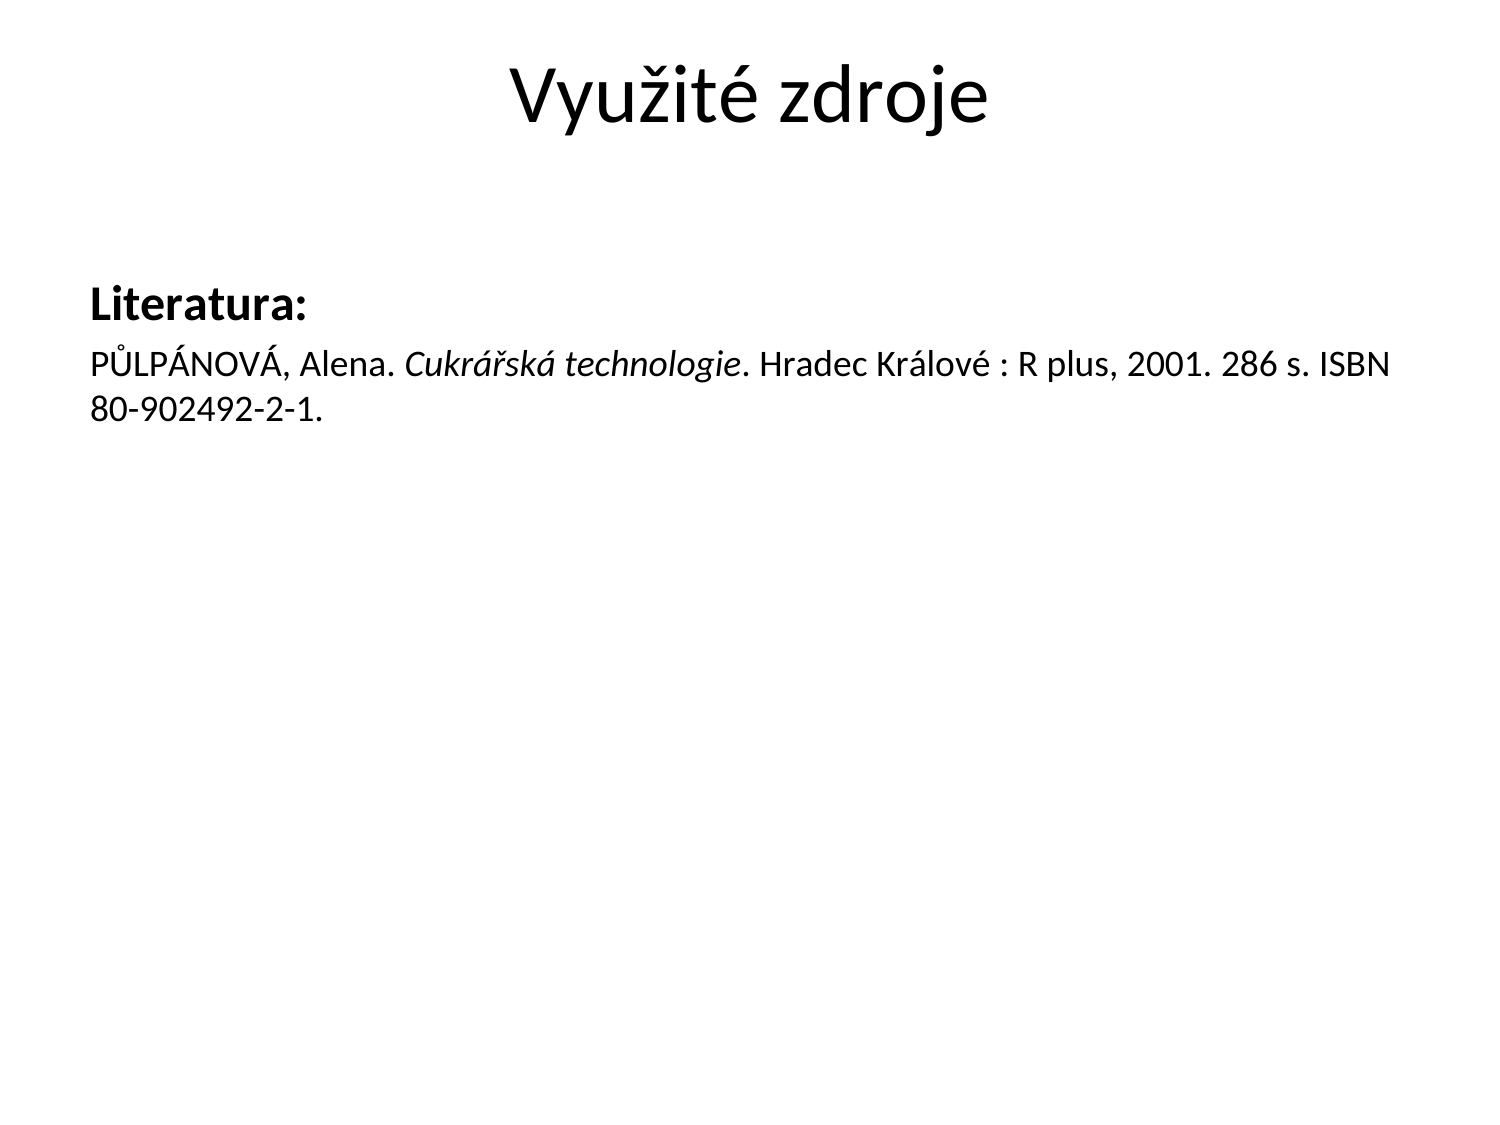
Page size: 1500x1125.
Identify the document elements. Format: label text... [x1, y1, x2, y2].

title Využité zdroje [75, 31, 1426, 247]
list Literatura: PŮLPÁNOVÁ, Alena. Cukrářská technologie. Hradec Králové : R plus, 2001. 286 s. ISBN 80-902492-2-1. [75, 262, 1426, 1006]
